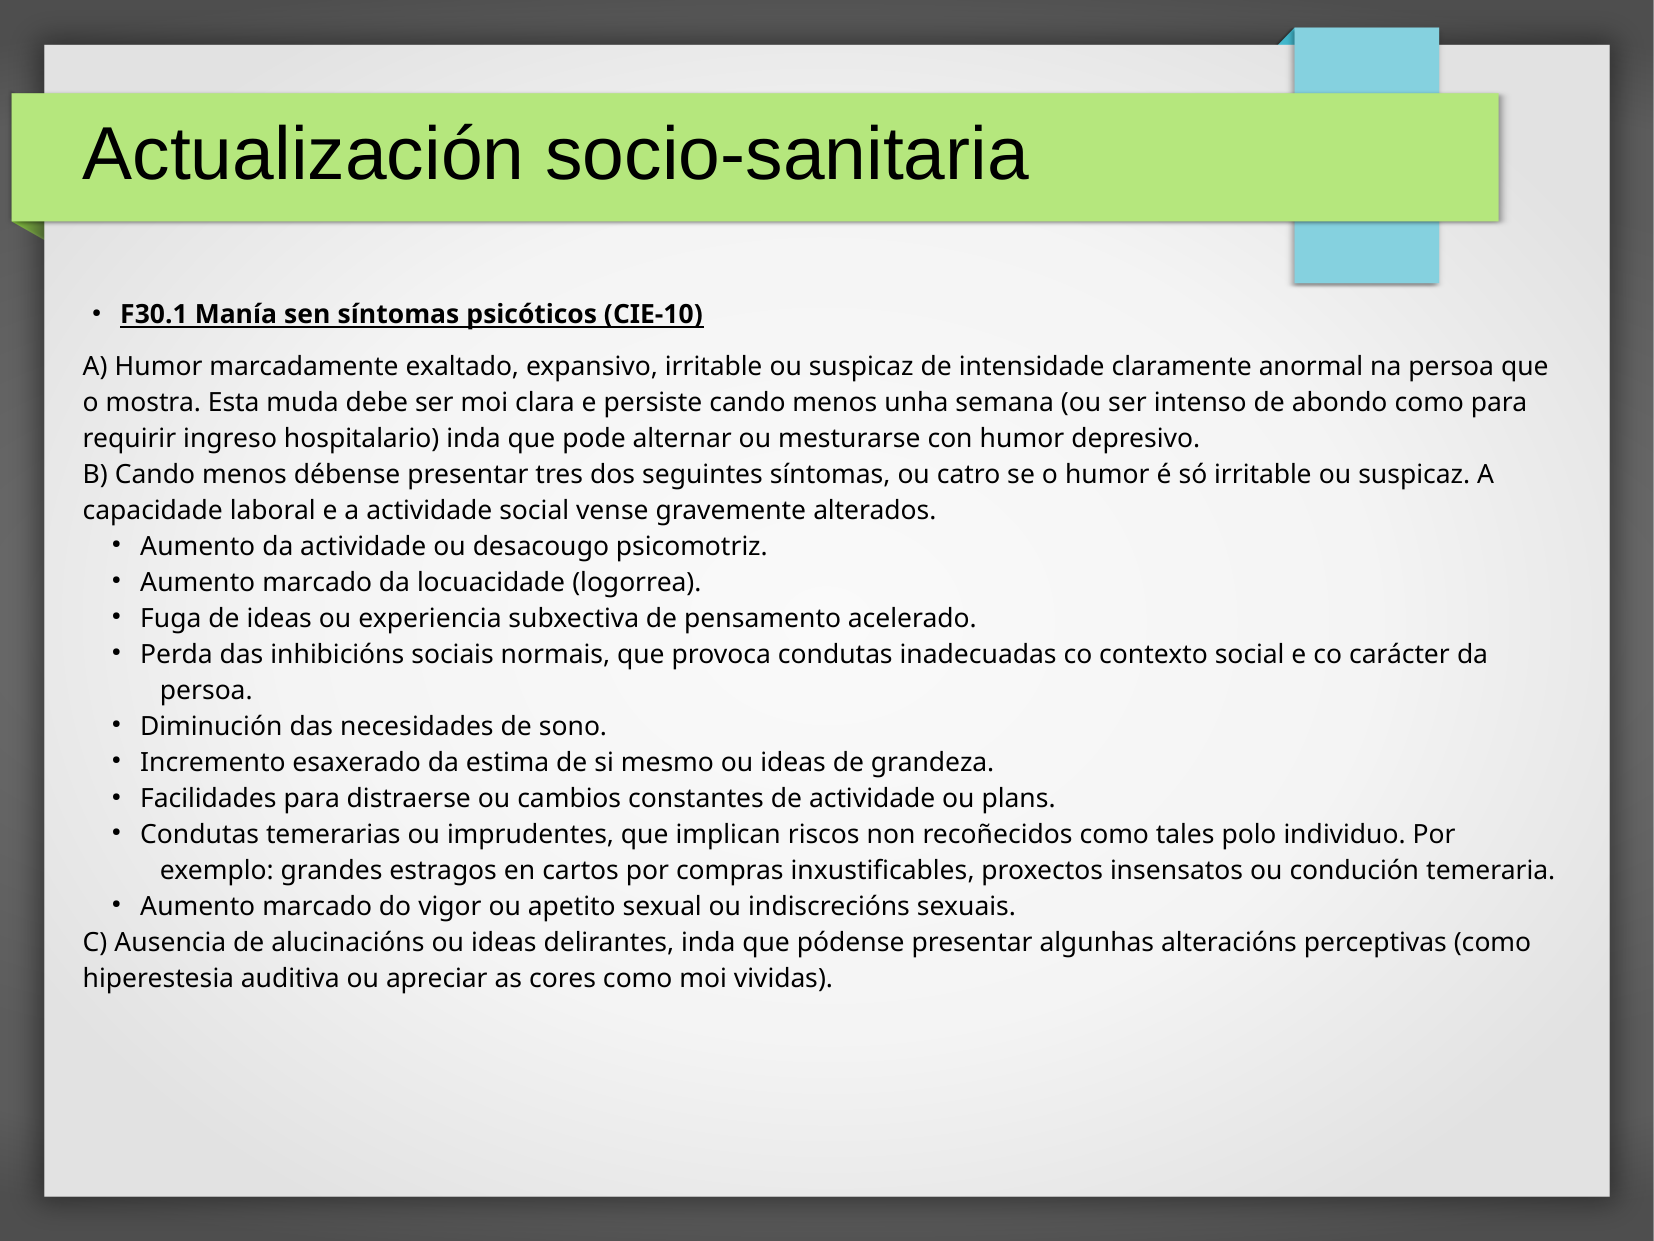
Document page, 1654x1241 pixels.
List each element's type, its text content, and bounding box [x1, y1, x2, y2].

picture [0, 0, 1654, 1241]
title Actualización socio-sanitaria [82, 94, 1264, 213]
list F30.1 Manía sen síntomas psicóticos (CIE-10) A) Humor marcadamente exaltado, expansivo, irritable ou suspicaz de intensidade claramente anormal na persoa que o mostra. Esta muda debe ser moi clara e persiste cando menos unha semana (ou ser intenso de abondo como para requirir ingreso hospitalario) inda que pode alternar ou mesturarse con humor depresivo. B) Cando menos débense presentar tres dos seguintes síntomas, ou catro se o humor é só irritable ou suspicaz. A capacidade laboral e a actividade social vense gravemente alterados. Aumento da actividade ou desacougo psicomotriz. Aumento marcado da locuacidade (logorrea). Fuga de ideas ou experiencia subxectiva de pensamento acelerado. Perda das inhibicións sociais normais, que provoca condutas inadecuadas co contexto social e co carácter da persoa. Diminución das necesidades de sono. Incremento esaxerado da estima de si mesmo ou ideas de grandeza. Facilidades para distraerse ou cambios constantes de actividade ou plans. Condutas temerarias ou imprudentes, que implican riscos non recoñecidos como tales polo individuo. Por exemplo: grandes estragos en cartos por compras inxustificables, proxectos insensatos ou condución temeraria. Aumento marcado do vigor ou apetito sexual ou indiscrecións sexuais. C) Ausencia de alucinacións ou ideas delirantes, inda que pódense presentar algunhas alteracións perceptivas (como hiperestesia auditiva ou apreciar as cores como moi vividas). [82, 295, 1571, 1015]
